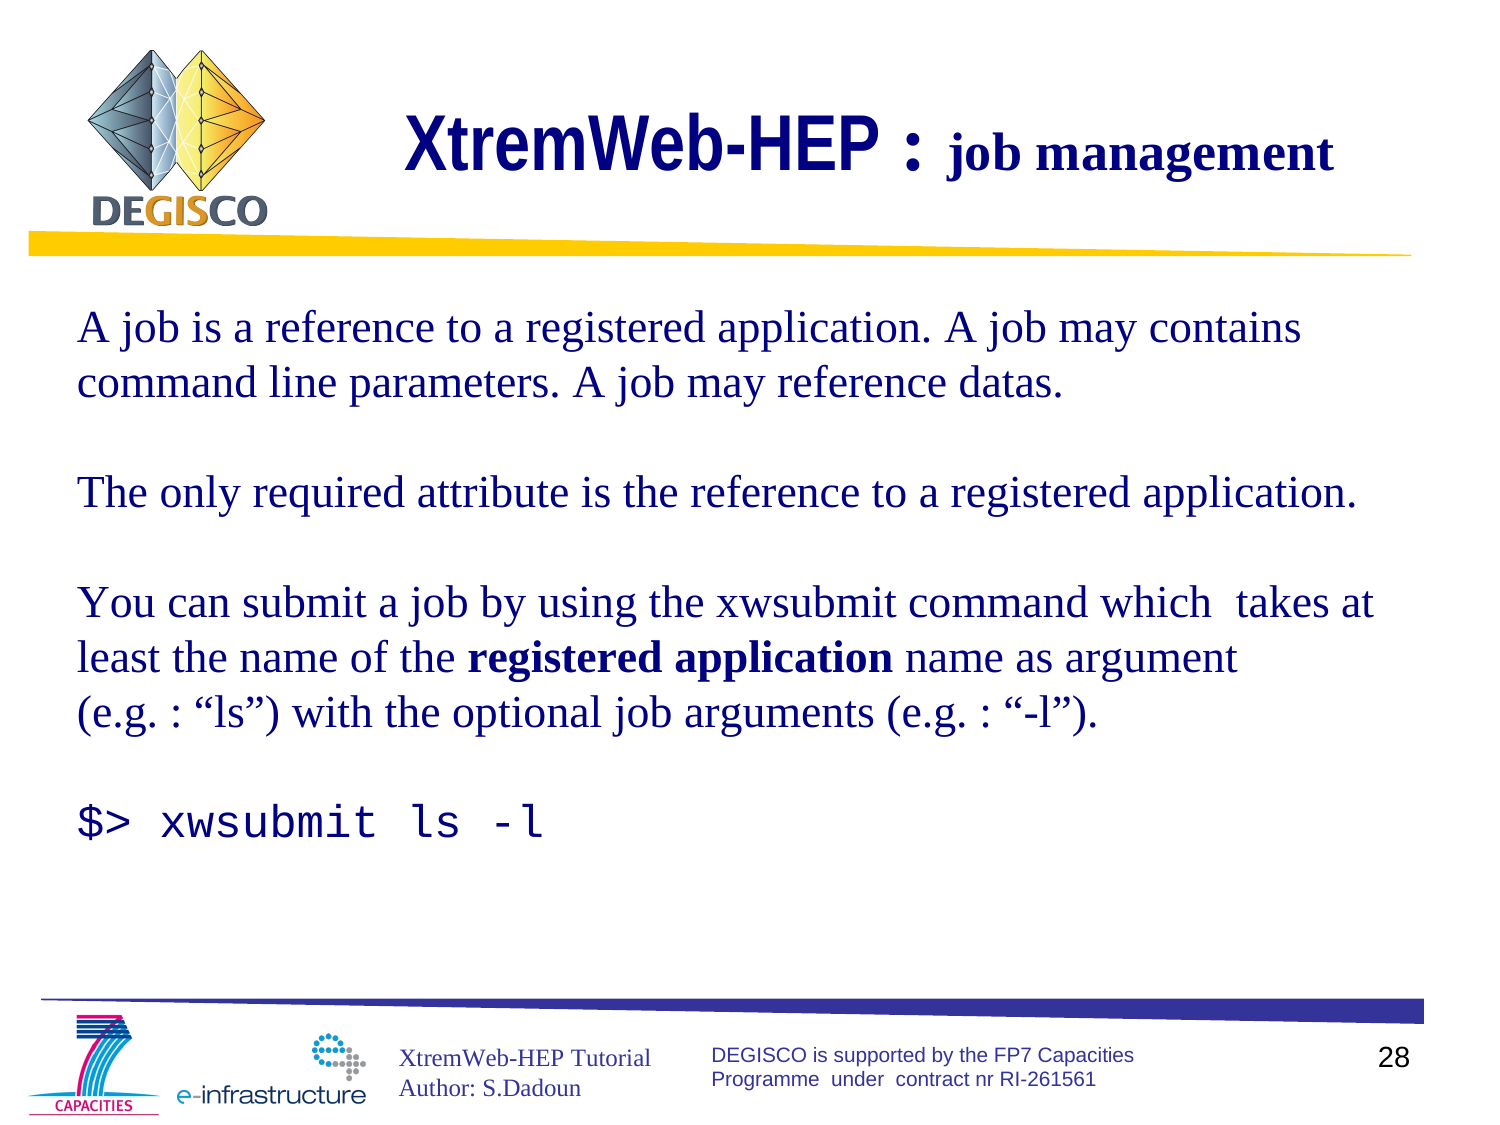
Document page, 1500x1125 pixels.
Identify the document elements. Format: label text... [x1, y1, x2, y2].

subtitle A job is a reference to a registered application. A job may contains command line parameters. A job may reference datas. The only required attribute is the reference to a registered application. You can submit a job by using the xwsubmit command which takes at least the name of the registered application name as argument (e.g. : “ls”) with the optional job arguments (e.g. : “-l”). $> xwsubmit ls -l [76, 255, 1427, 998]
picture [317, 1038, 340, 1049]
picture [22, 1007, 165, 1124]
picture [177, 1033, 366, 1104]
title XtremWeb-HEP : job management [260, 56, 1479, 221]
picture [65, 44, 287, 226]
